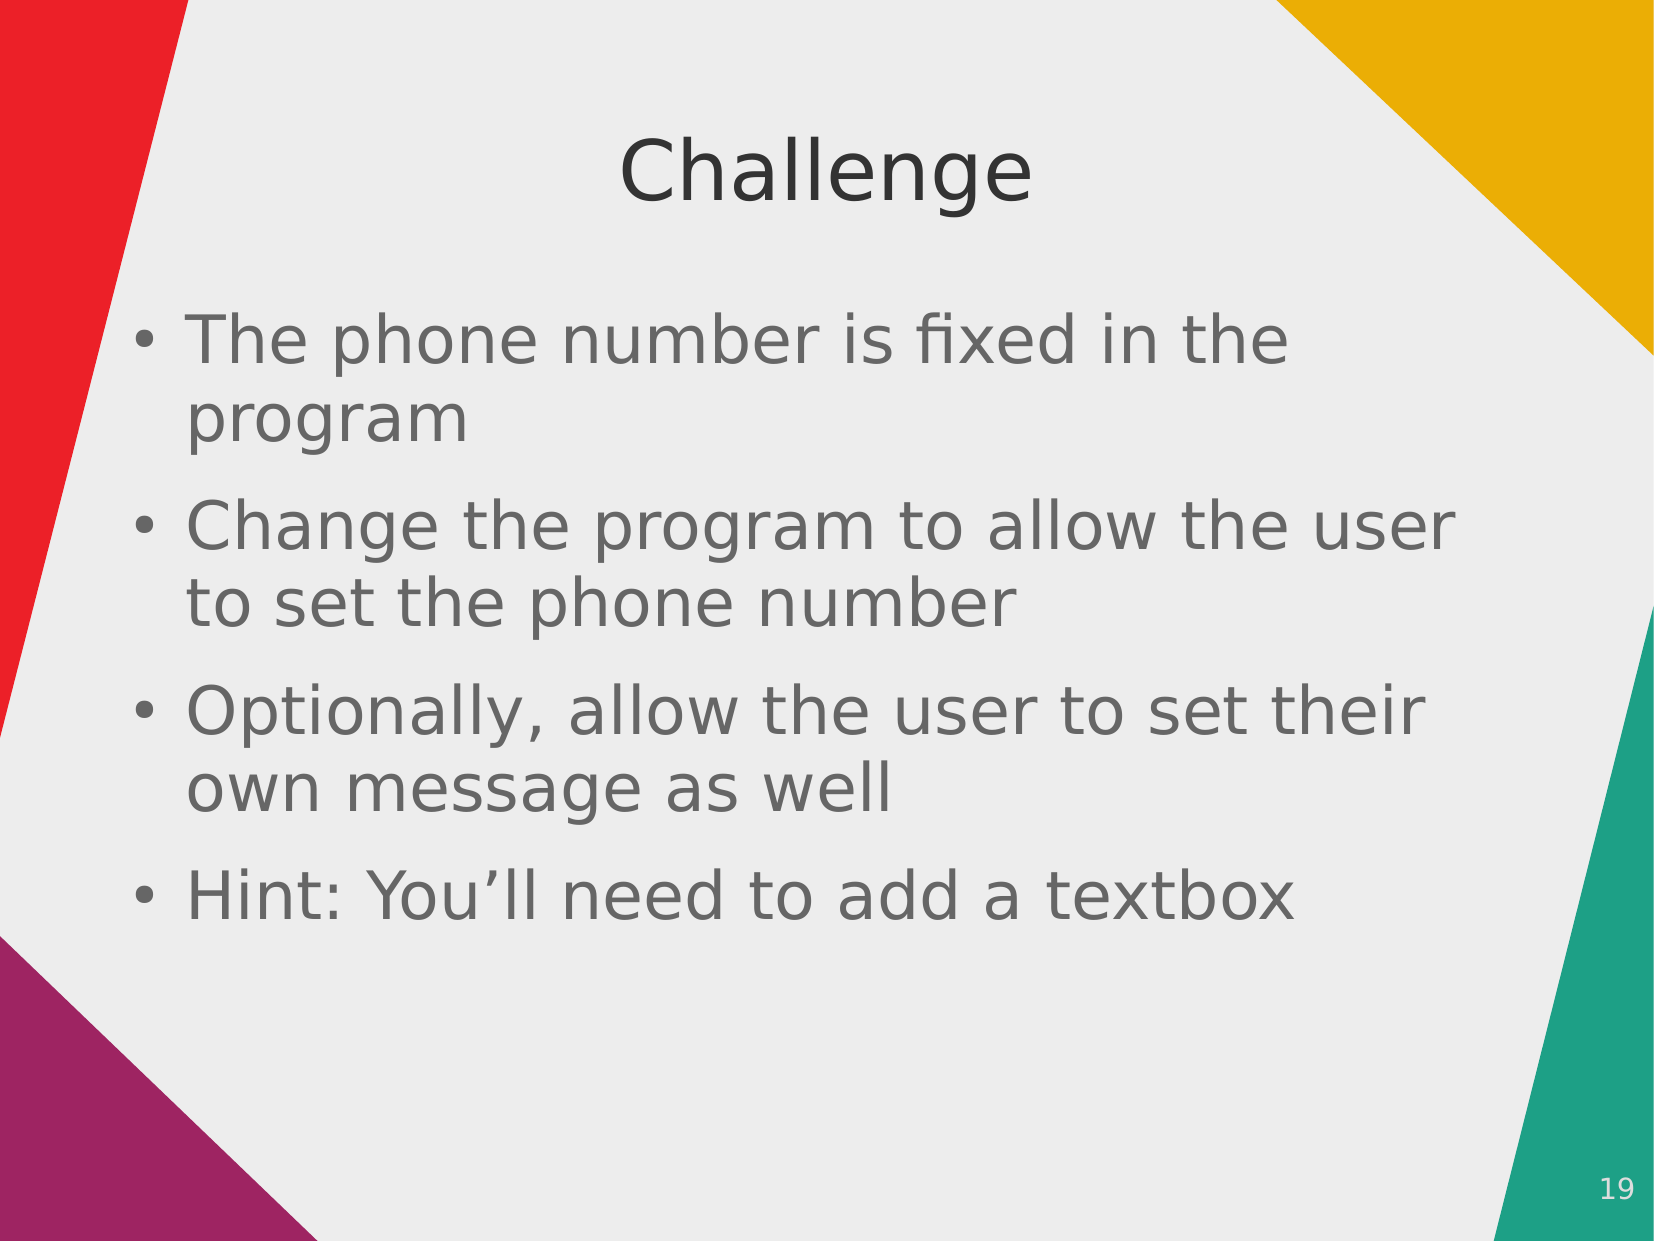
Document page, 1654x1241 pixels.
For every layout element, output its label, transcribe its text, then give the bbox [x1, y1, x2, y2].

title Challenge [114, 73, 1539, 271]
list The phone number is fixed in the program Change the program to allow the user to set the phone number Optionally, allow the user to set their own message as well Hint: You’ll need to add a textbox [114, 302, 1539, 1033]
